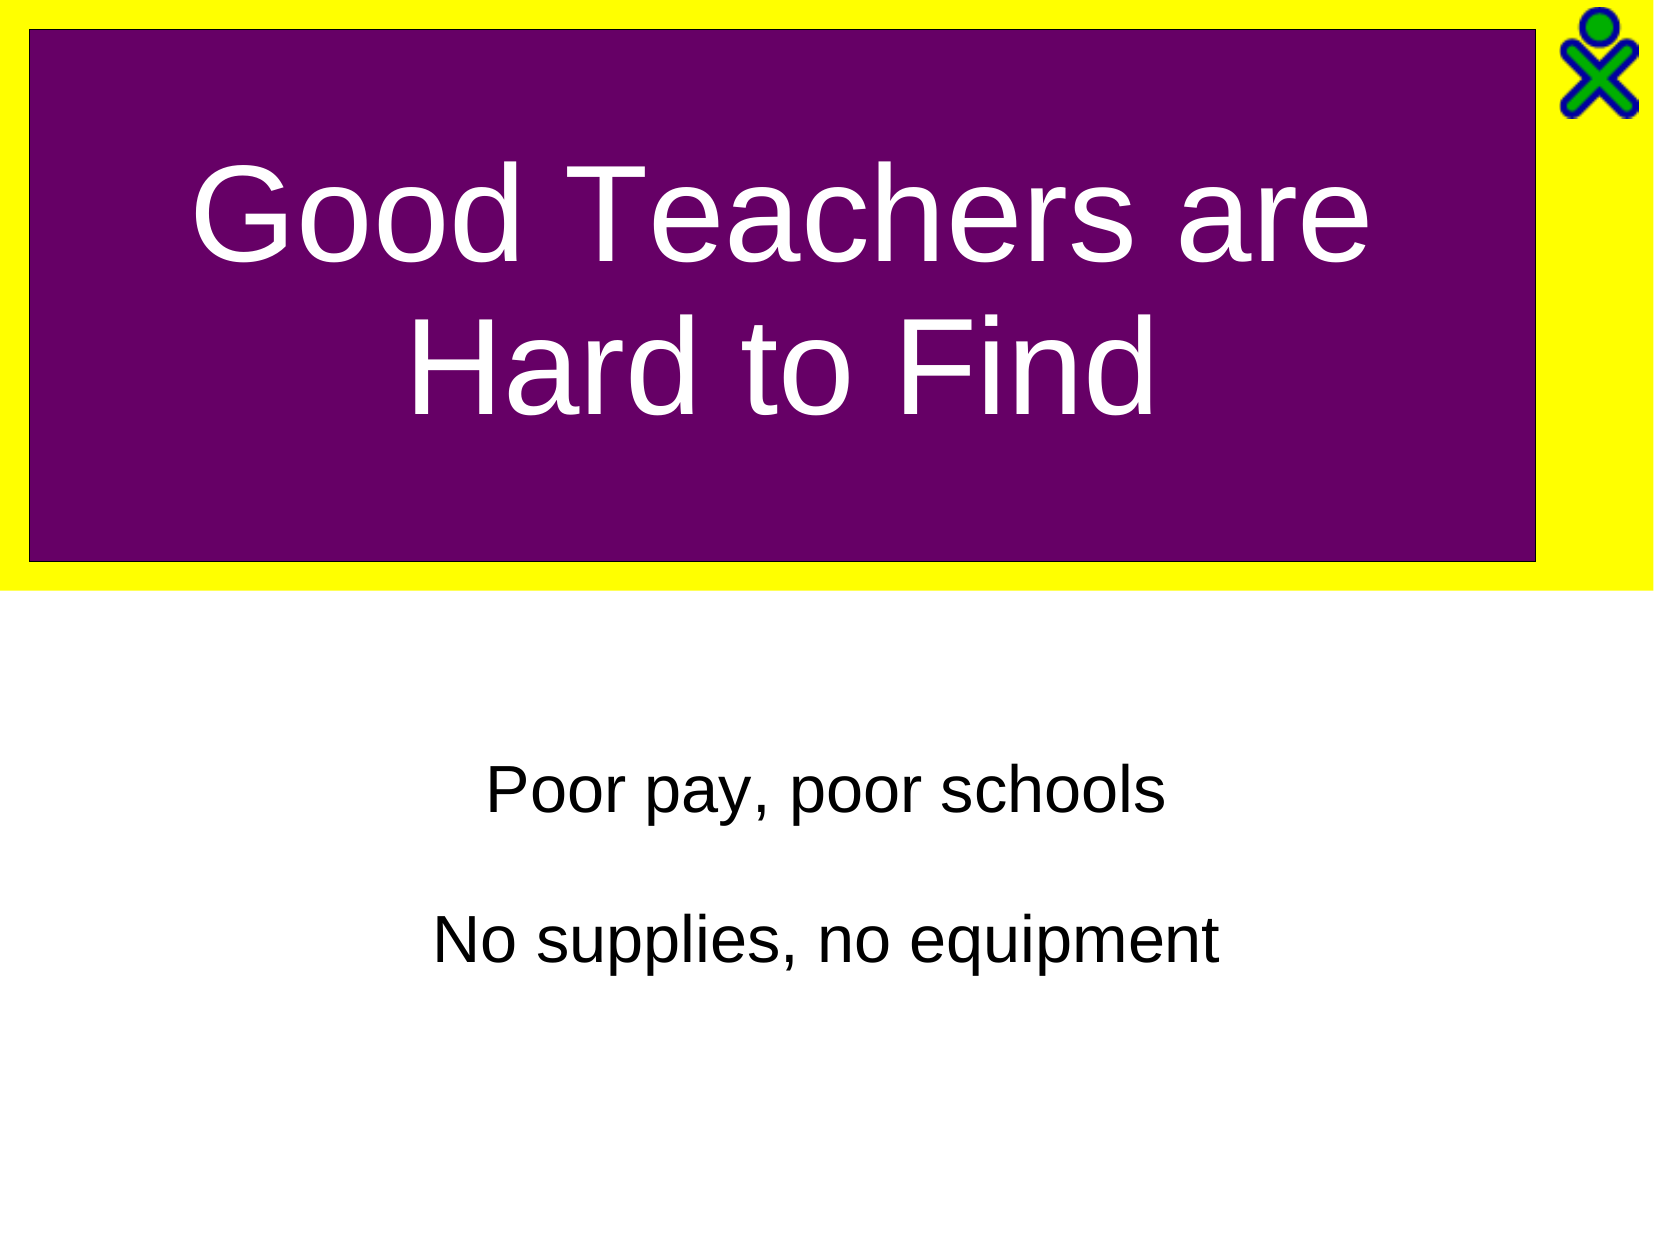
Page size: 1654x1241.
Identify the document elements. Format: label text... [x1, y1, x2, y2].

picture [1559, 7, 1639, 119]
title Good Teachers are Hard to Find [59, 56, 1506, 525]
subtitle Poor pay, poor schools No supplies, no equipment [82, 627, 1571, 1102]
